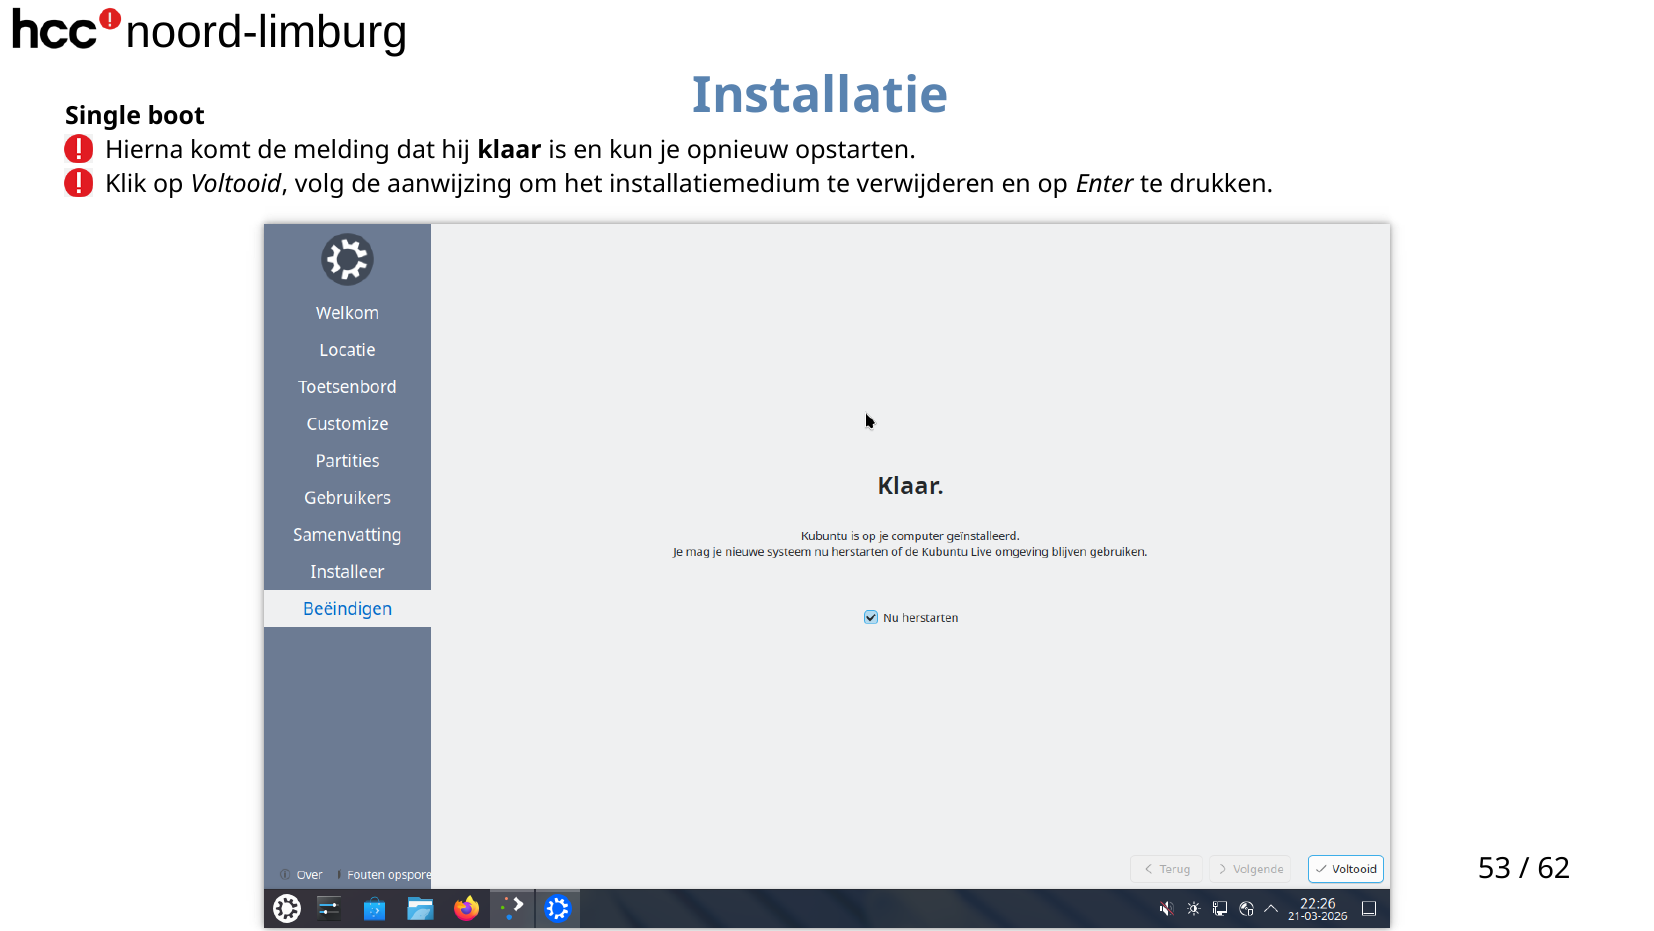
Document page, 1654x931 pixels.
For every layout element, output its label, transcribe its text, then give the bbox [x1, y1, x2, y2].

picture [11, 6, 122, 50]
subtitle Single boot Hierna komt de melding dat hij klaar is en kun je opnieuw opstarten. Klik op Voltooid, volg de aanwijzing om het installatiemedium te verwijderen en op Enter te drukken. [64, 97, 1654, 200]
picture [246, 206, 1407, 931]
title Installatie [118, 59, 1524, 128]
